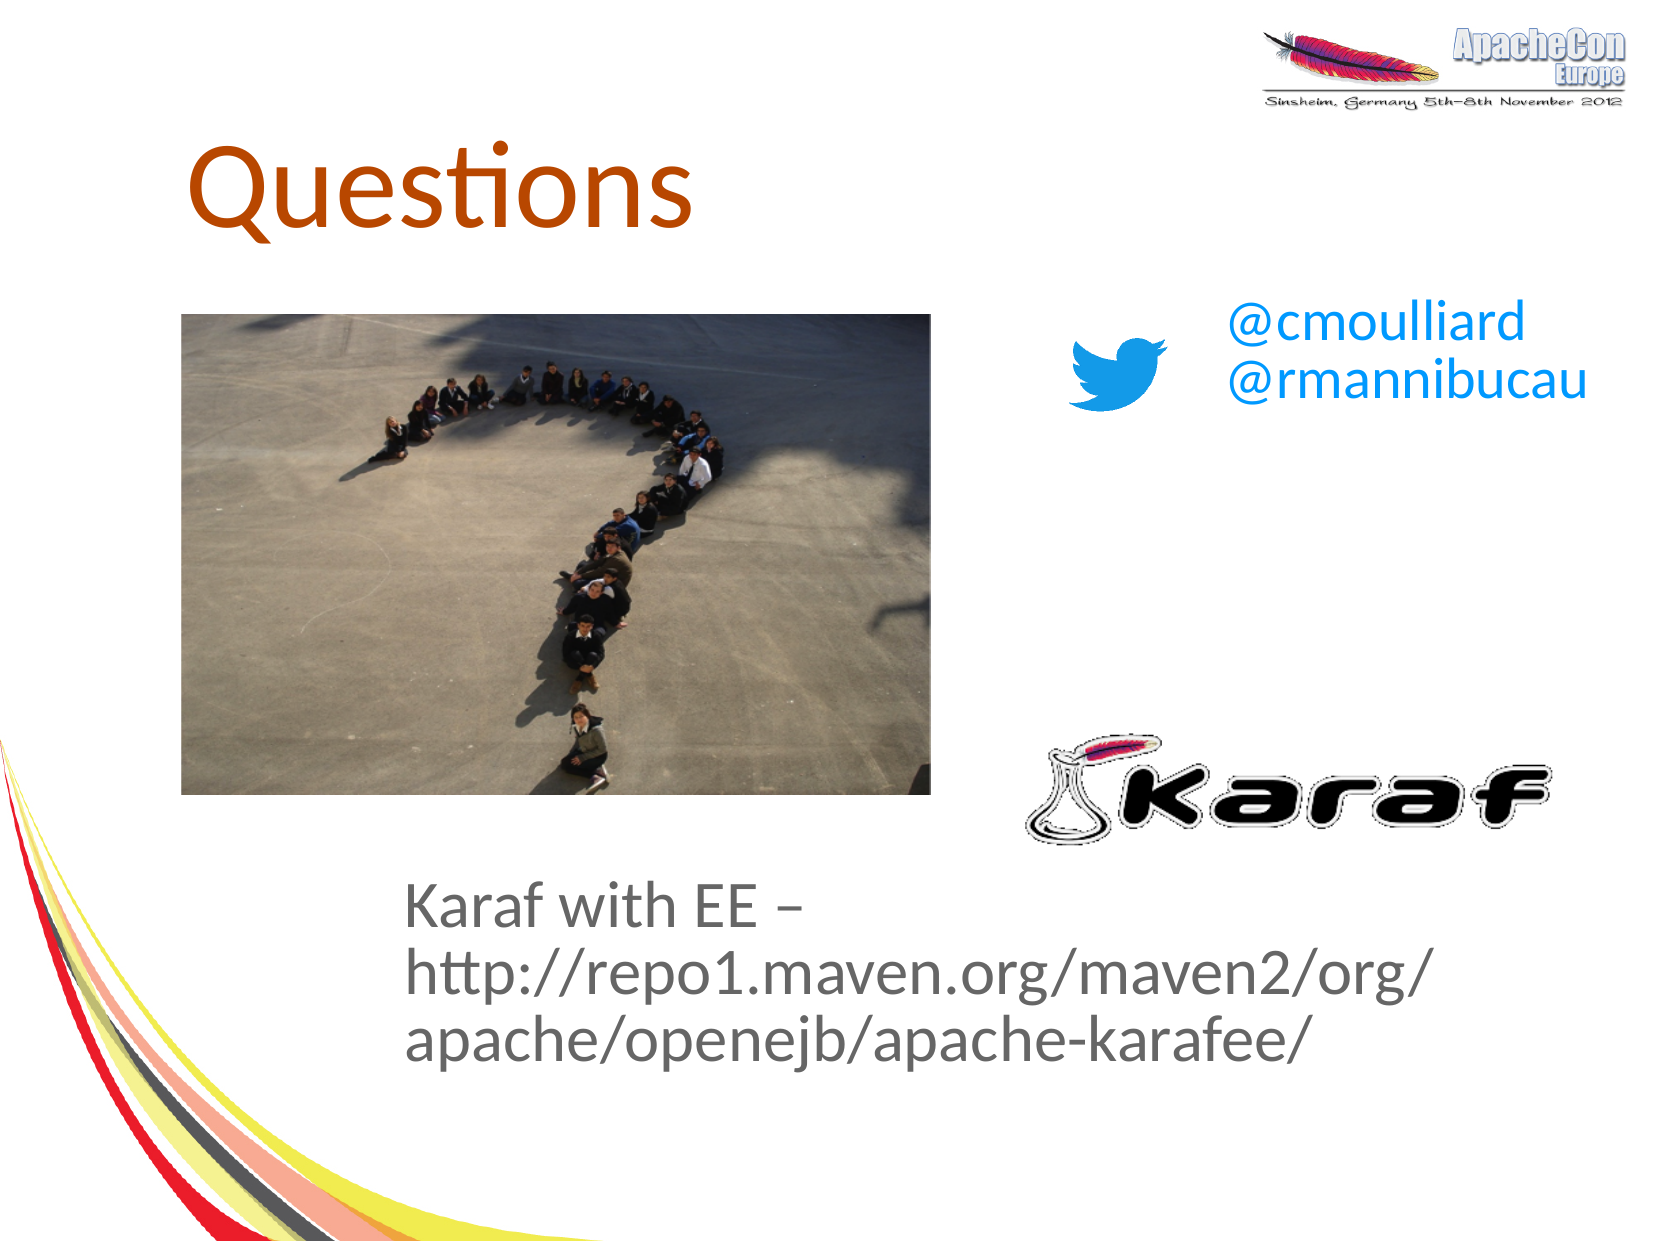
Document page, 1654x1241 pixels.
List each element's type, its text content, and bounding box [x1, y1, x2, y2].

picture [0, 0, 1654, 1241]
text_box @cmoulliard @rmannibucau [984, 289, 1636, 620]
text_box Karaf with EE – http://repo1.maven.org/maven2/org/apache/openejb/apache-karafee/ [390, 870, 1606, 1201]
title Questions [126, 120, 1216, 273]
